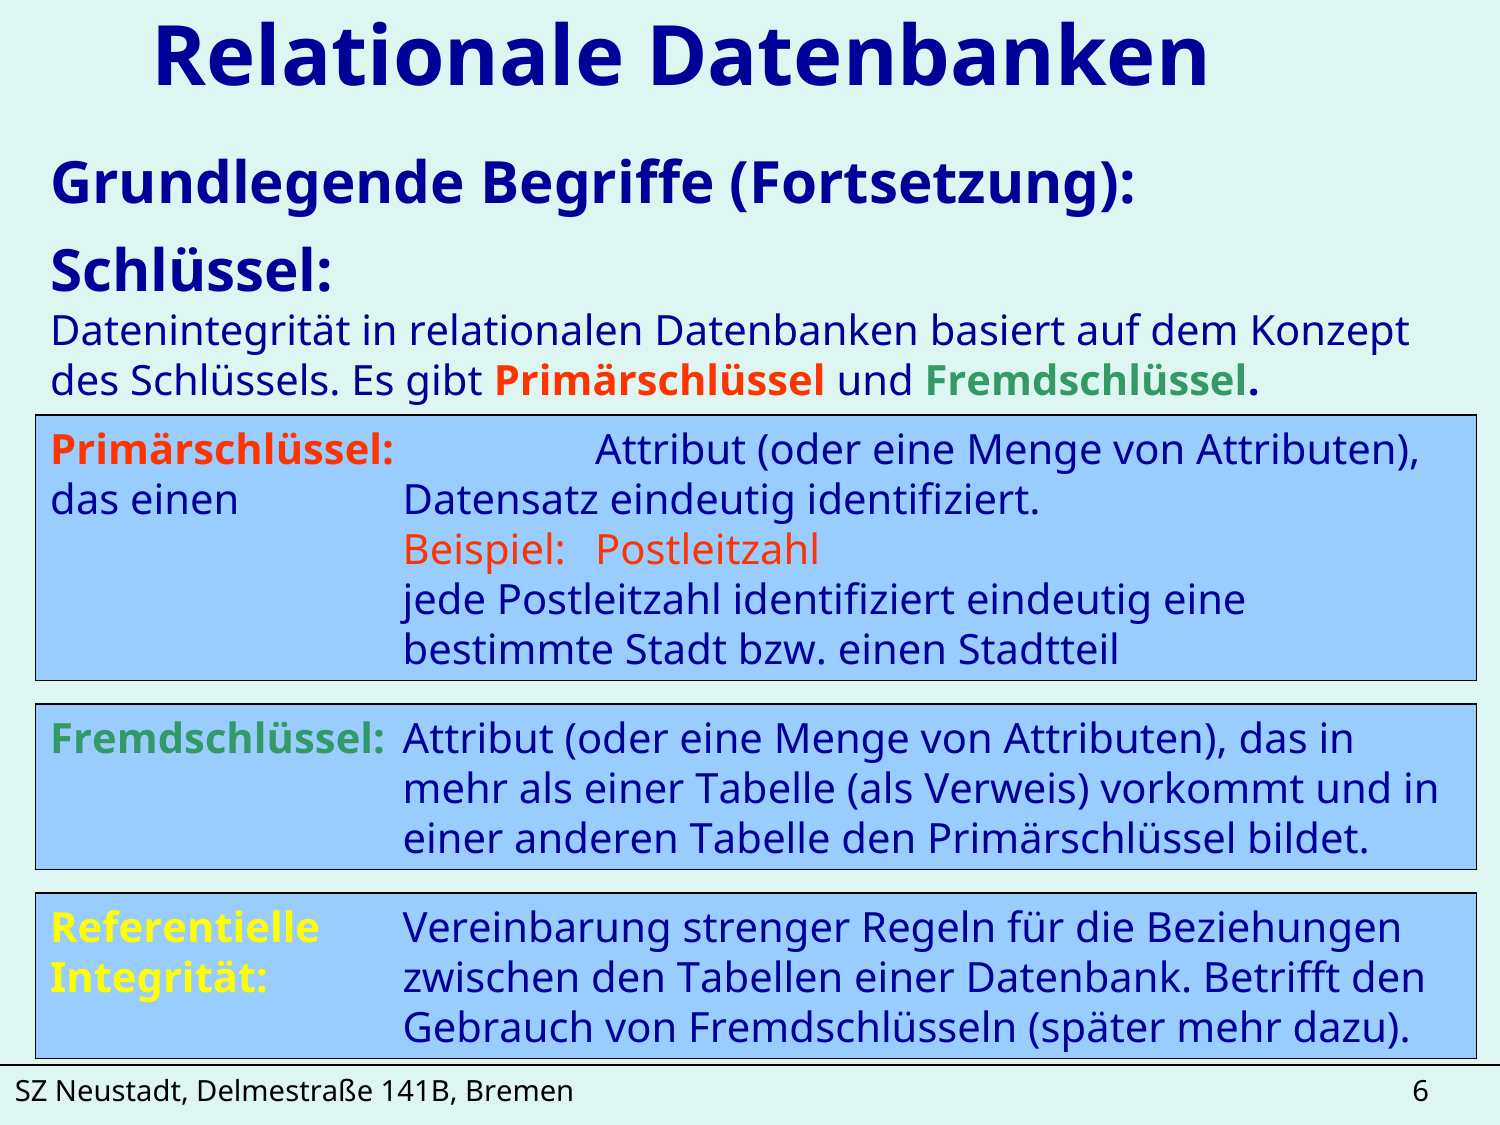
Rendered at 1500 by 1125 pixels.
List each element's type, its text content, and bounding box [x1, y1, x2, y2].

text_box Referentielle Vereinbarung strenger Regeln für die Beziehungen Integrität: zwischen den Tabellen einer Datenbank. Betrifft den Gebrauch von Fremdschlüsseln (später mehr dazu). [35, 893, 1477, 1059]
text_box Schlüssel: Datenintegrität in relationalen Datenbanken basiert auf dem Konzept des Schlüssels. Es gibt Primärschlüssel und Fremdschlüssel. [35, 225, 1465, 412]
text_box Primärschlüssel: Attribut (oder eine Menge von Attributen), das einen Datensatz eindeutig identifiziert. Beispiel: Postleitzahl jede Postleitzahl identifiziert eindeutig eine bestimmte Stadt bzw. einen Stadtteil [35, 414, 1477, 681]
text_box Grundlegende Begriffe (Fortsetzung): [35, 137, 1152, 223]
text_box Fremdschlüssel: Attribut (oder eine Menge von Attributen), das in mehr als einer Tabelle (als Verweis) vorkommt und in einer anderen Tabelle den Primärschlüssel bildet. [35, 704, 1477, 870]
text_box Relationale Datenbanken [76, 0, 1427, 104]
